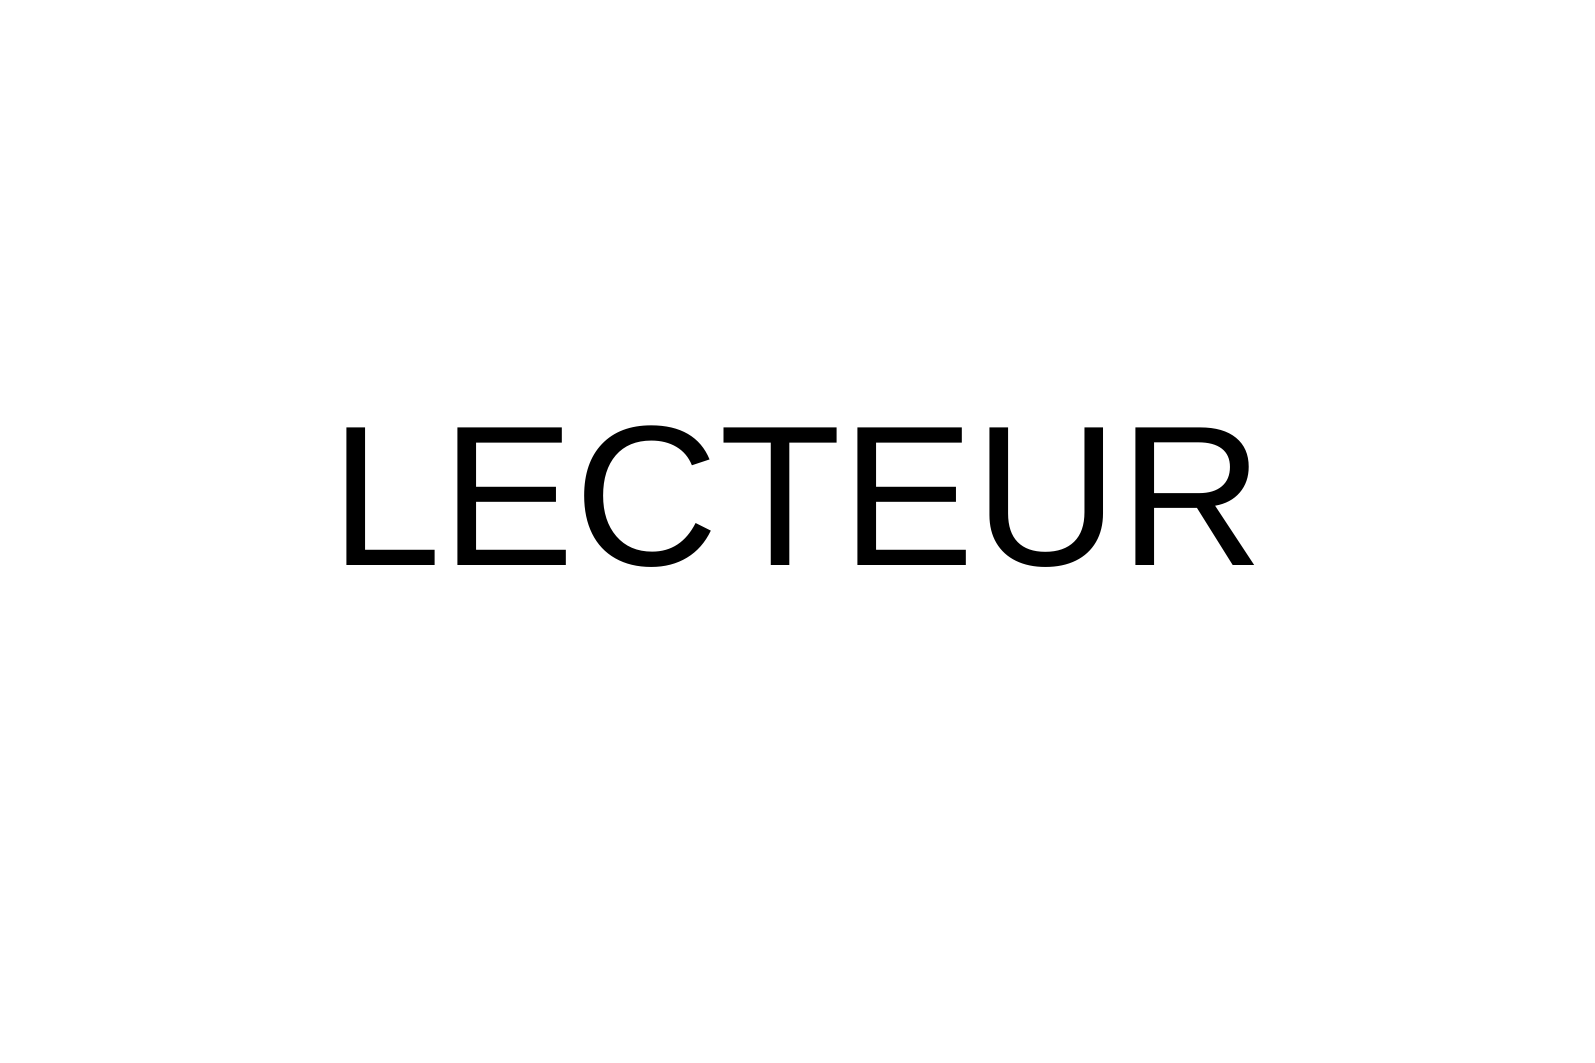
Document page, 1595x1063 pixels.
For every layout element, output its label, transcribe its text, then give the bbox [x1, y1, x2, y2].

subtitle LECTEUR [79, 42, 1515, 951]
